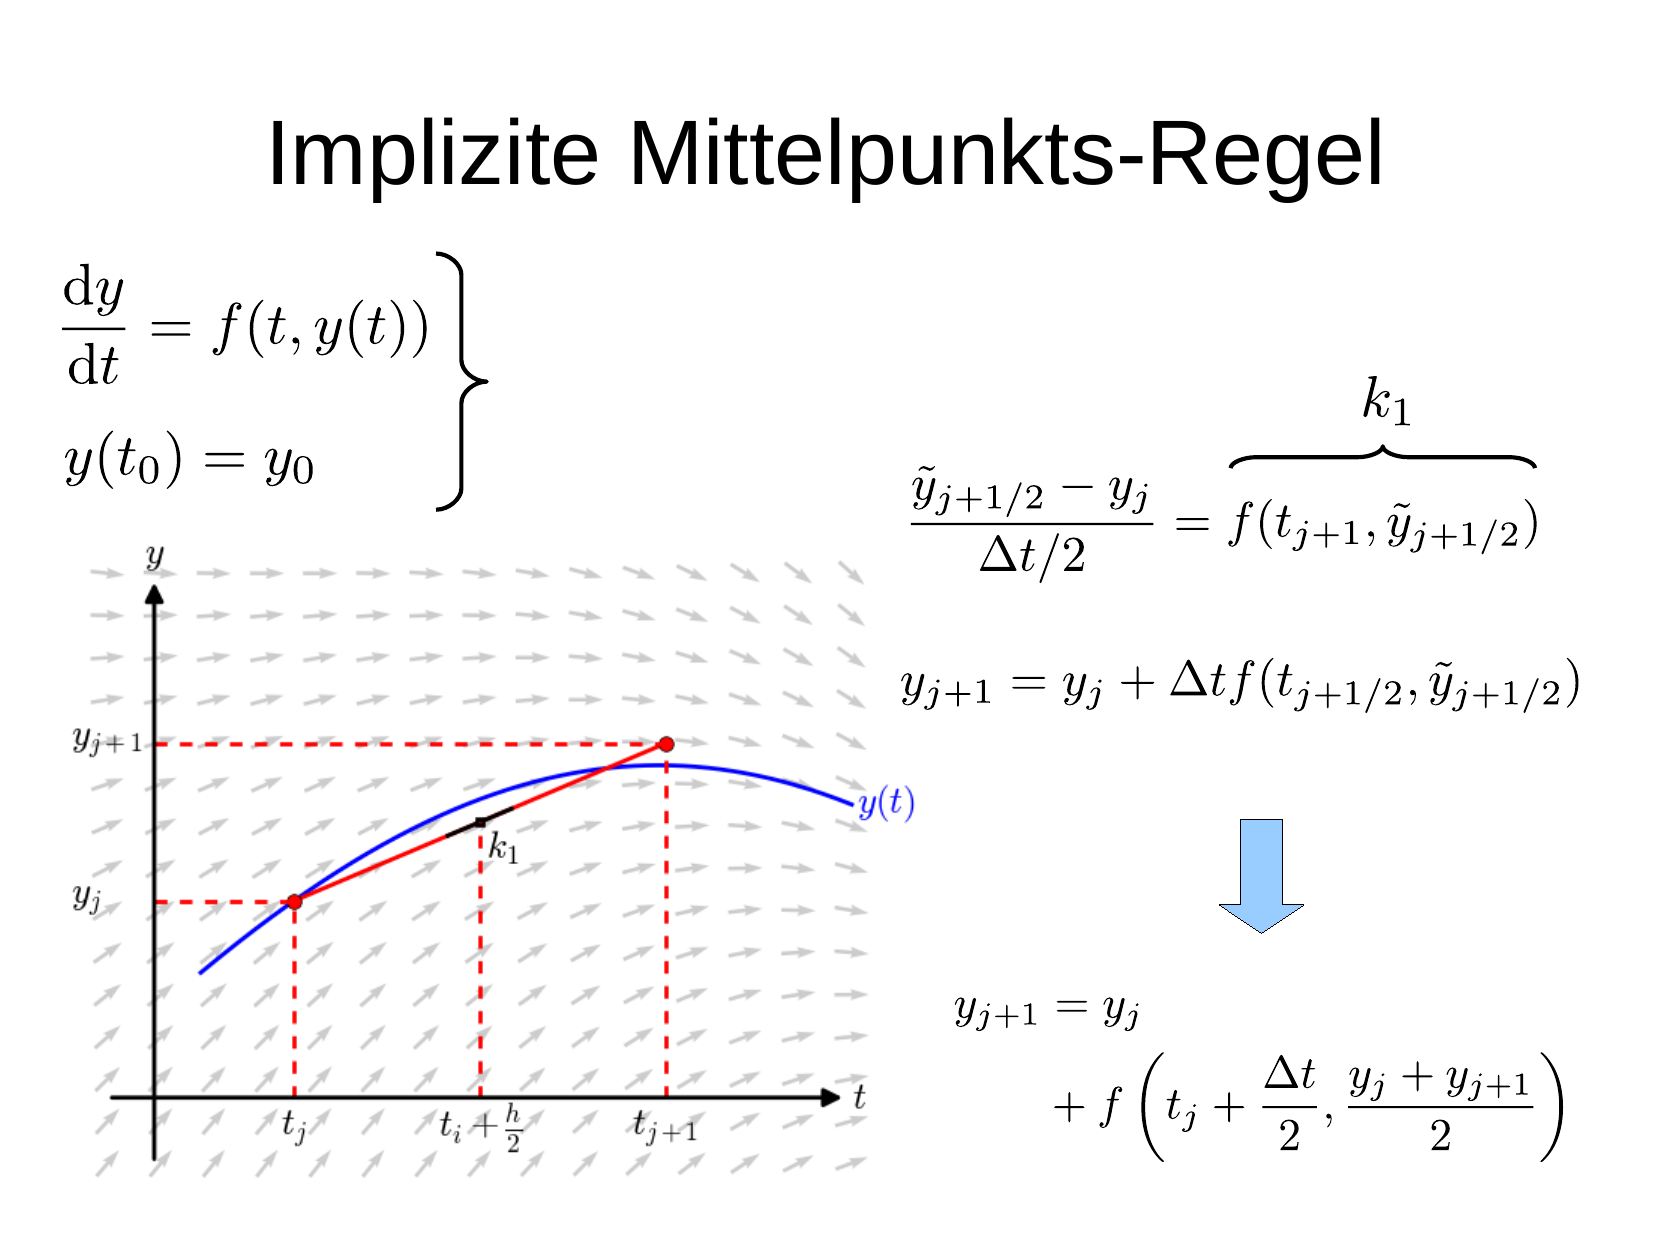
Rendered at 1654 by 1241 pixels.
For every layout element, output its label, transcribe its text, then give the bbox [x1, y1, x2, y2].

text_box [63, 430, 315, 489]
text_box [899, 657, 1584, 714]
text_box [910, 466, 1542, 584]
picture [0, 493, 960, 1241]
text_box [953, 997, 1573, 1162]
text_box [62, 263, 433, 385]
title Implizite Mittelpunkts-Regel [82, 49, 1571, 257]
text_box [1360, 376, 1414, 426]
text_box [1219, 819, 1304, 934]
